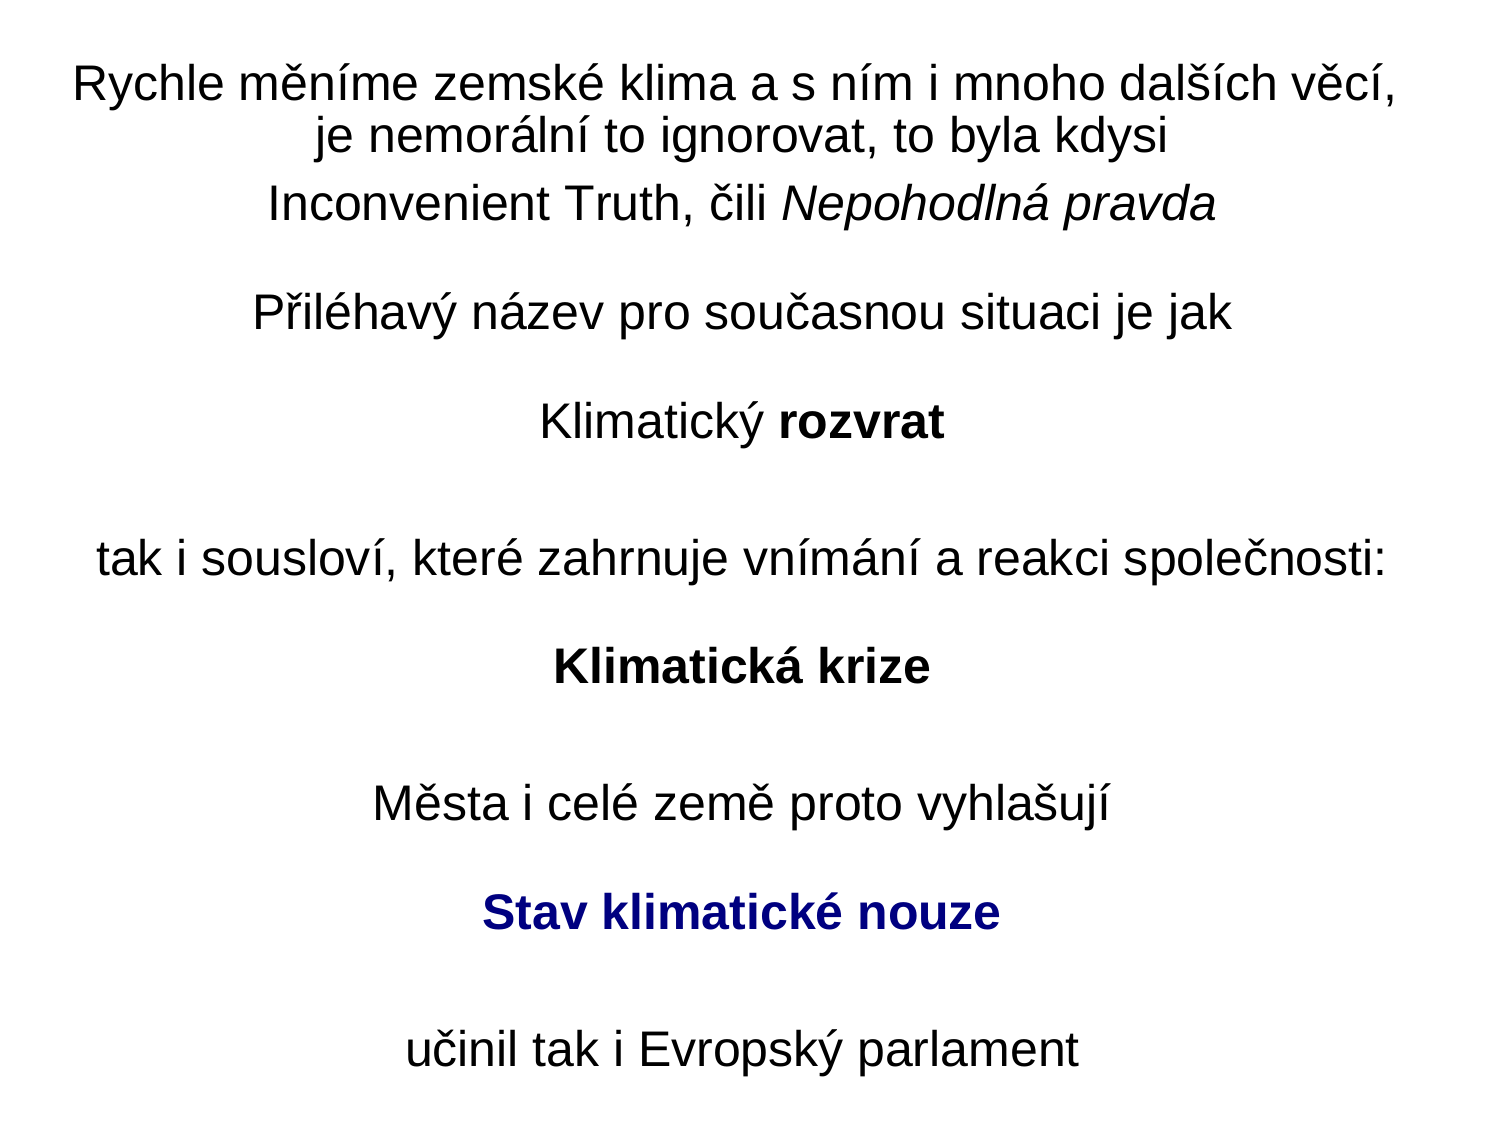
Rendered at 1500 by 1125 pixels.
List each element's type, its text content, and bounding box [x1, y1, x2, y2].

title [75, 21, 1425, 257]
list Rychle měníme zemské klima a s ním i mnoho dalších věcí, je nemorální to ignorovat, to byla kdysi Inconvenient Truth, čili Nepohodlná pravda Přiléhavý název pro současnou situaci je jak Klimatický rozvrat tak i sousloví, které zahrnuje vnímání a reakci společnosti: Klimatická krize Města i celé země proto vyhlašují Stav klimatické nouze učinil tak i Evropský parlament [67, 59, 1418, 1077]
